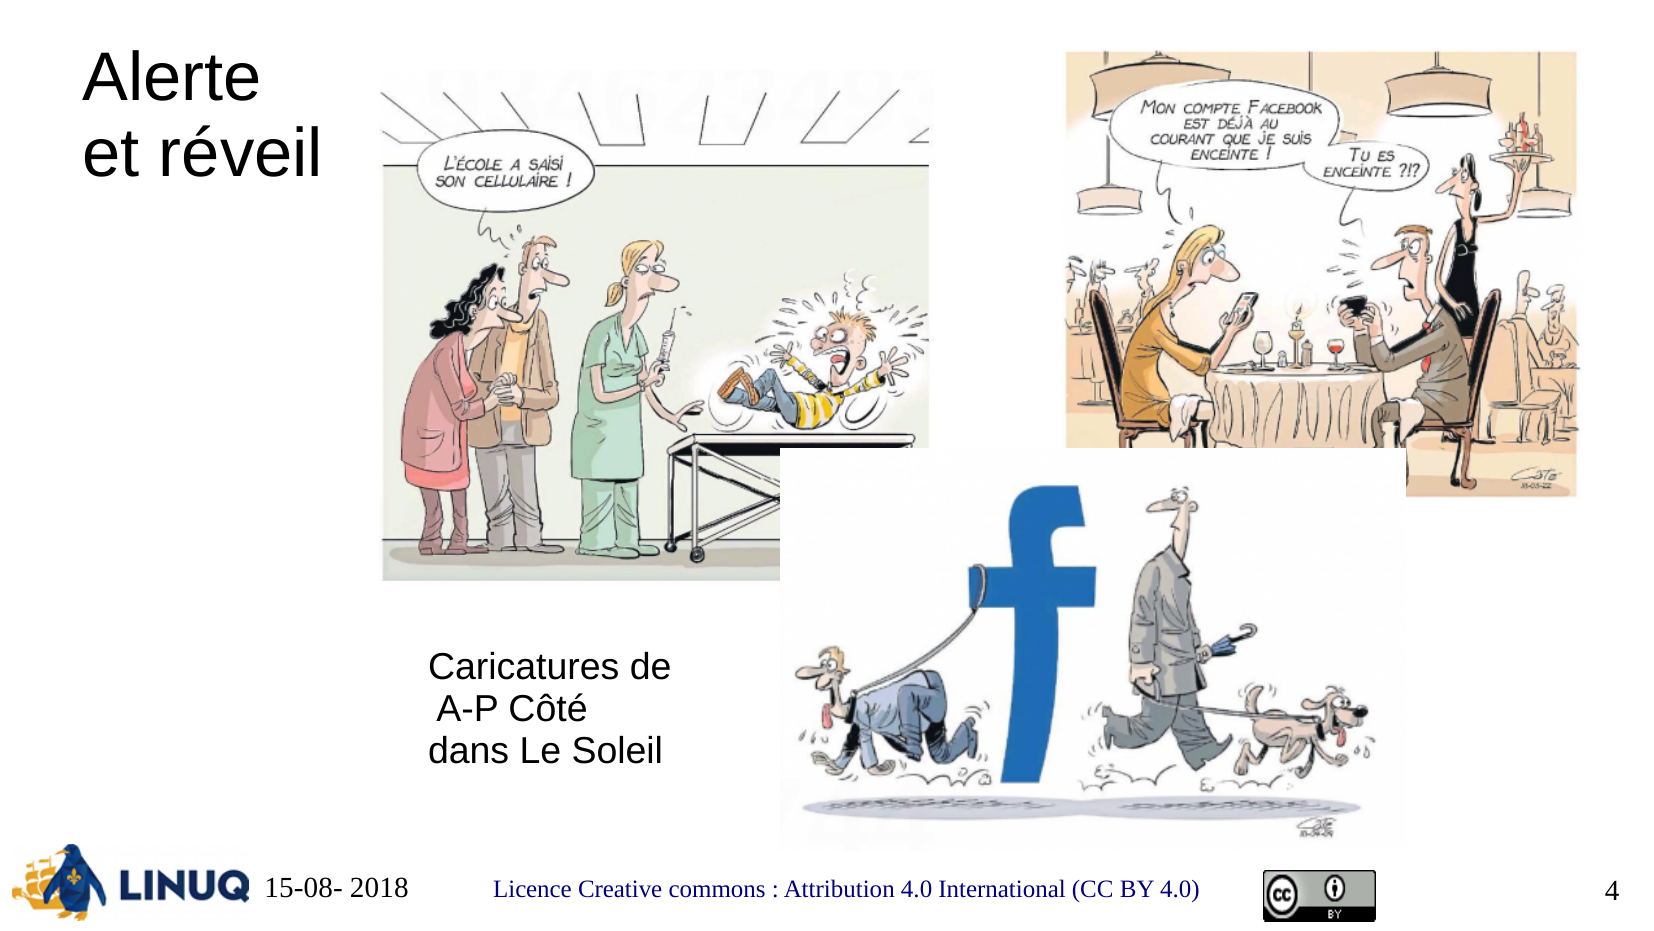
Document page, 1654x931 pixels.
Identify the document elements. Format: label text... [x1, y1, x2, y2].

picture [11, 844, 249, 921]
picture [379, 47, 1582, 851]
text_box Caricatures de A-P Côté dans Le Soleil [413, 637, 692, 792]
title Alerte et réveil [82, 37, 1571, 193]
picture [1263, 870, 1376, 922]
